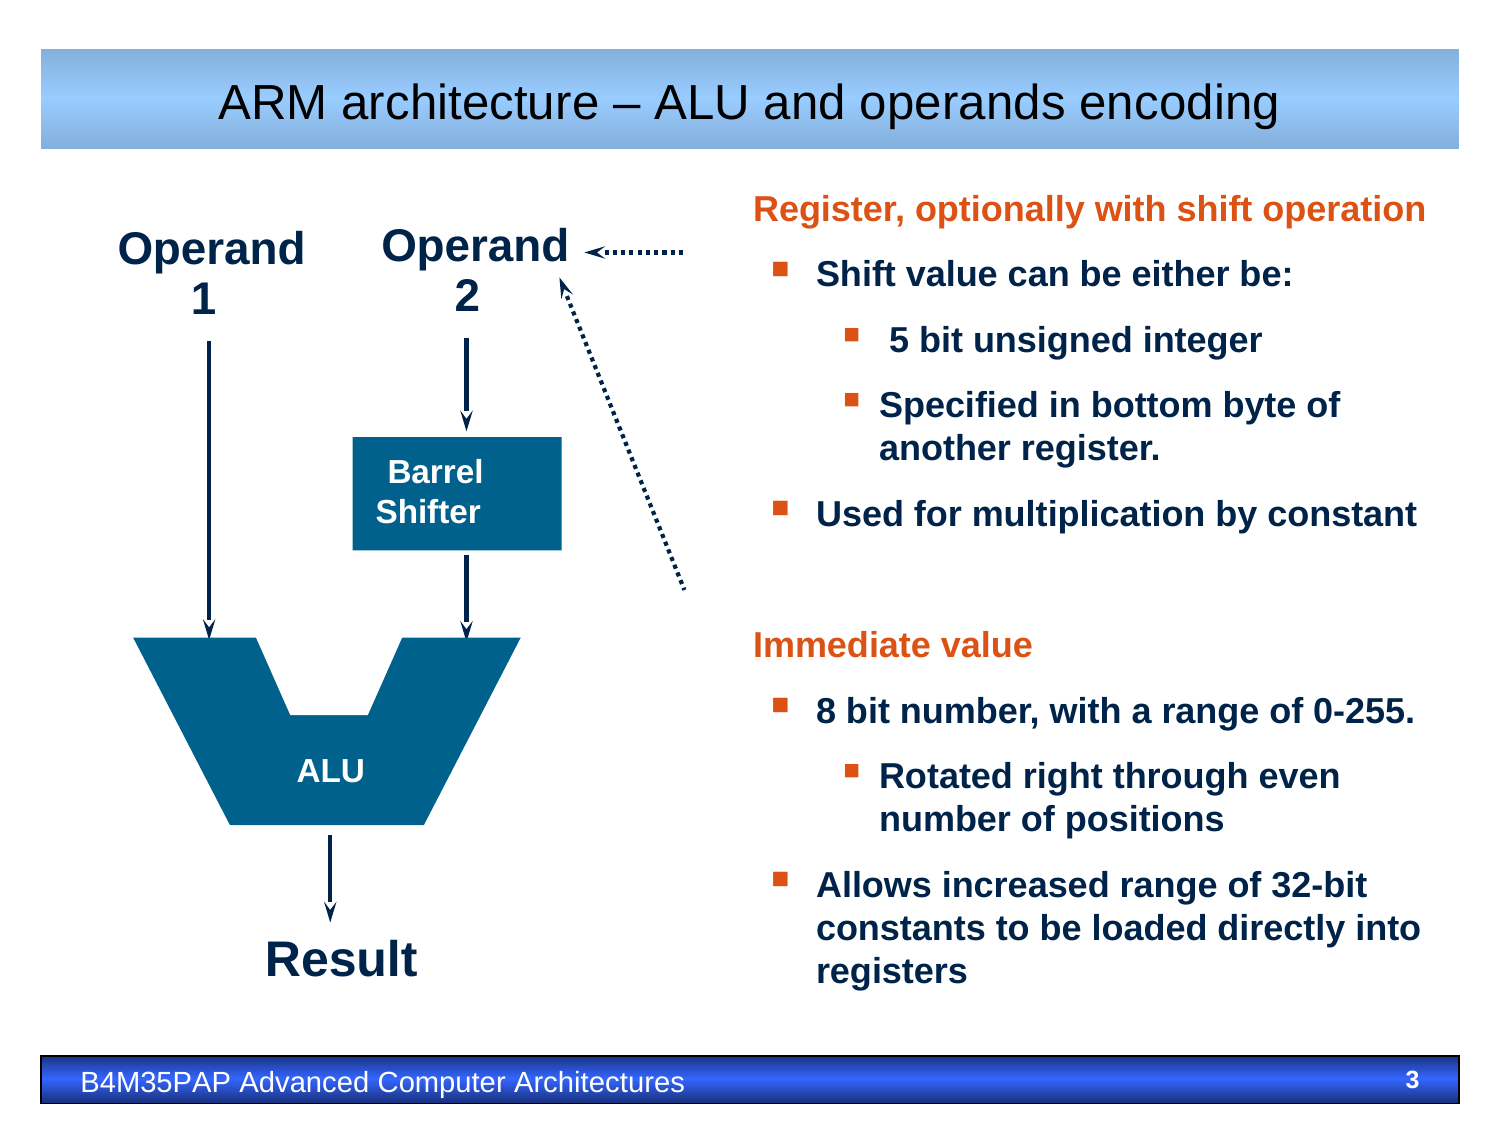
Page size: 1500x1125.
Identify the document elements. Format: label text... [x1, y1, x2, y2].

text_box [352, 437, 562, 551]
text_box ALU [259, 746, 402, 798]
text_box Result [213, 926, 452, 996]
text_box [133, 627, 521, 826]
title ARM architecture – ALU and operands encoding [41, 49, 1459, 149]
text_box Operand 2 [347, 214, 587, 329]
text_box Barrel Shifter [360, 439, 556, 540]
text_box Operand 1 [84, 217, 323, 332]
text_box Register, optionally with shift operation Shift value can be either be: 5 bit unsigned integer Specified in bottom byte of another register. Used for multiplication by constant Immediate value 8 bit number, with a range of 0-255. Rotated right through even number of positions Allows increased range of 32-bit constants to be loaded directly into registers [684, 177, 1460, 1015]
